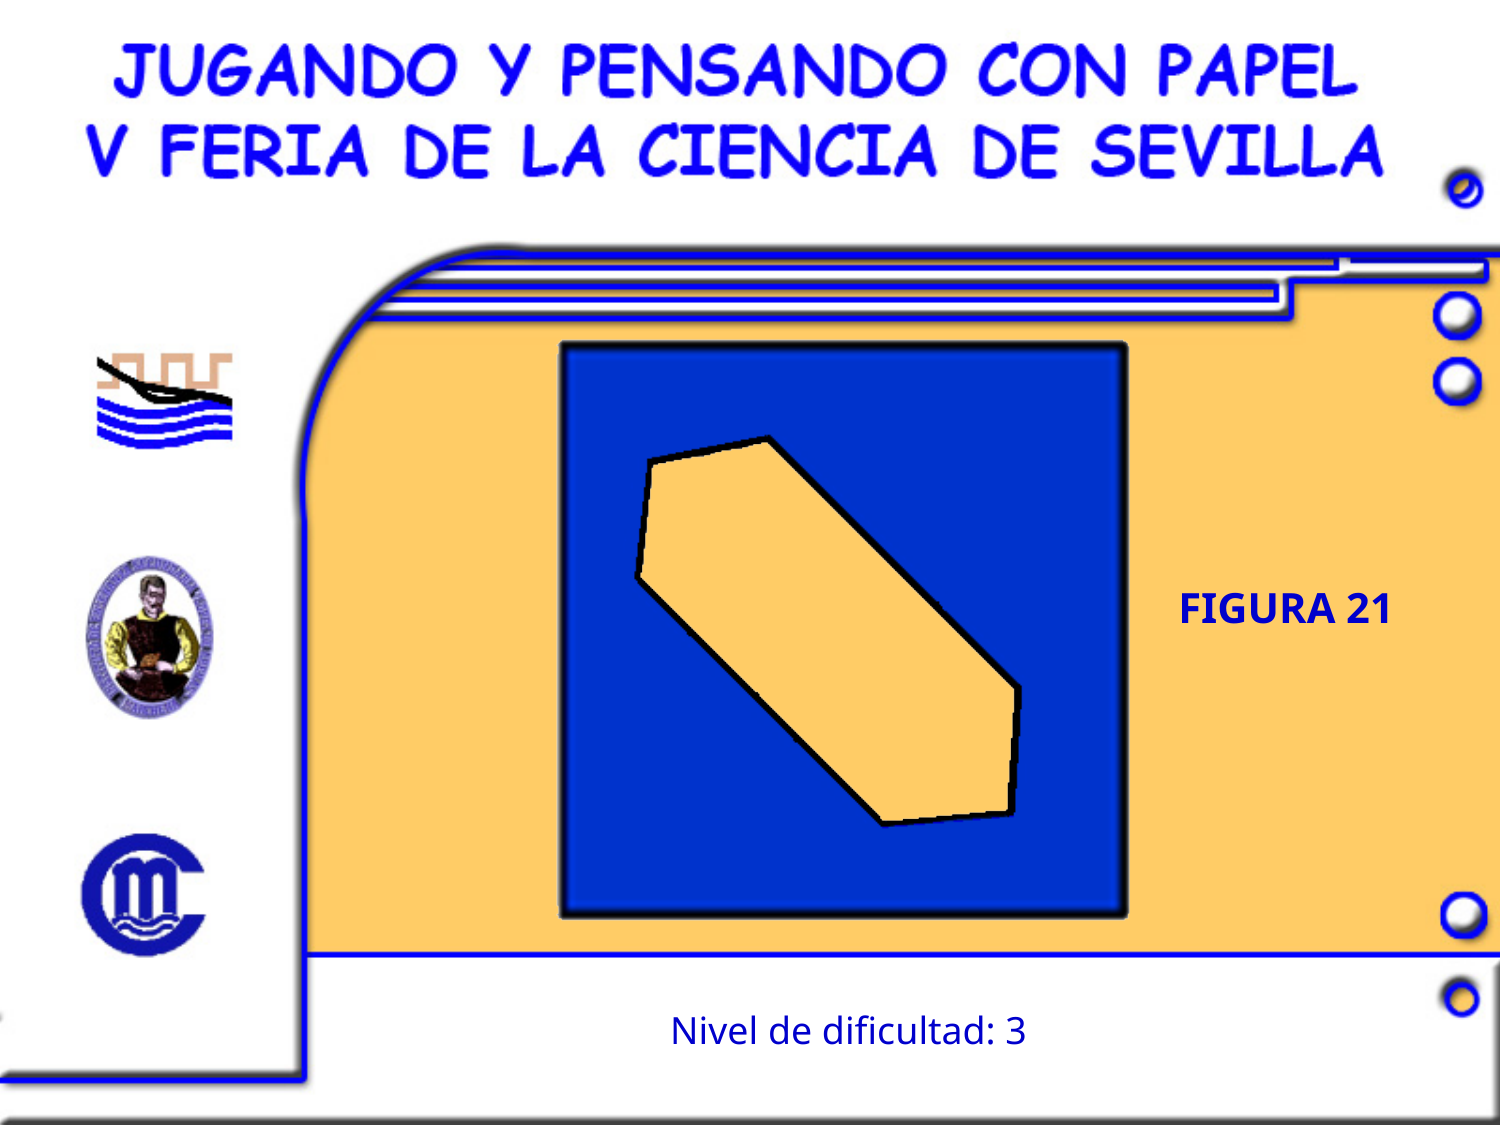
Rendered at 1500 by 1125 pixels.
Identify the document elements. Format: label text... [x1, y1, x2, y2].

picture [0, 0, 1500, 1125]
text_box Nivel de dificultad: 3 [655, 999, 1046, 1060]
text_box FIGURA 21 [1163, 574, 1424, 640]
